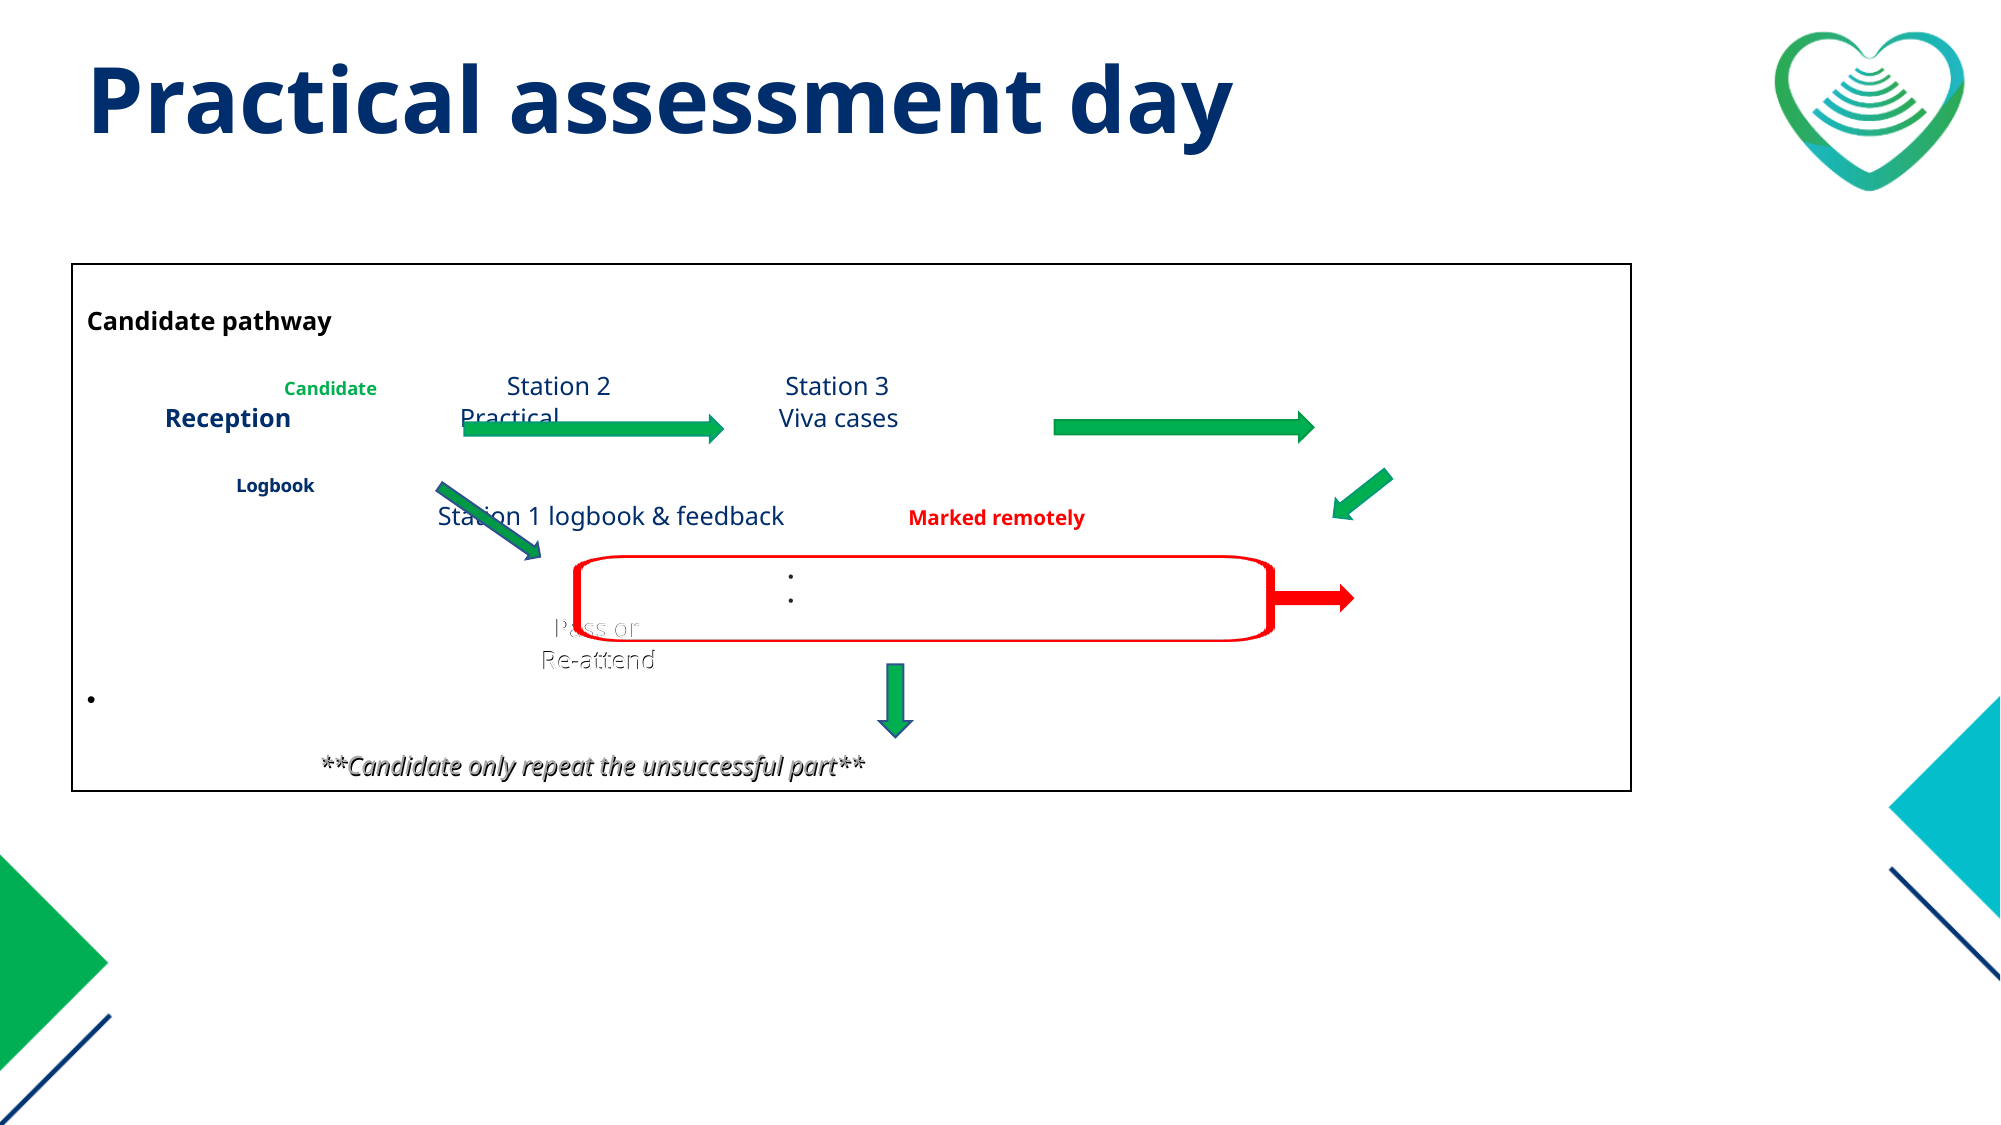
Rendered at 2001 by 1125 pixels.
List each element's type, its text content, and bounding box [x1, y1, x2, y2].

text_box [1273, 586, 1354, 610]
list Candidate pathway Candidate Station 2 Station 3 Reception Practical Viva cases Logbook Station 1 logbook & feedback Marked remotely Pass or Re-attend **Candidate only repeat the unsuccessful part** [101, 177, 1792, 1097]
text_box [1336, 472, 1389, 517]
text_box [466, 422, 719, 436]
title Practical assessment day [71, 46, 1719, 263]
text_box [436, 482, 541, 560]
text_box [1054, 412, 1314, 442]
text_box [879, 664, 912, 738]
picture [573, 555, 1275, 643]
